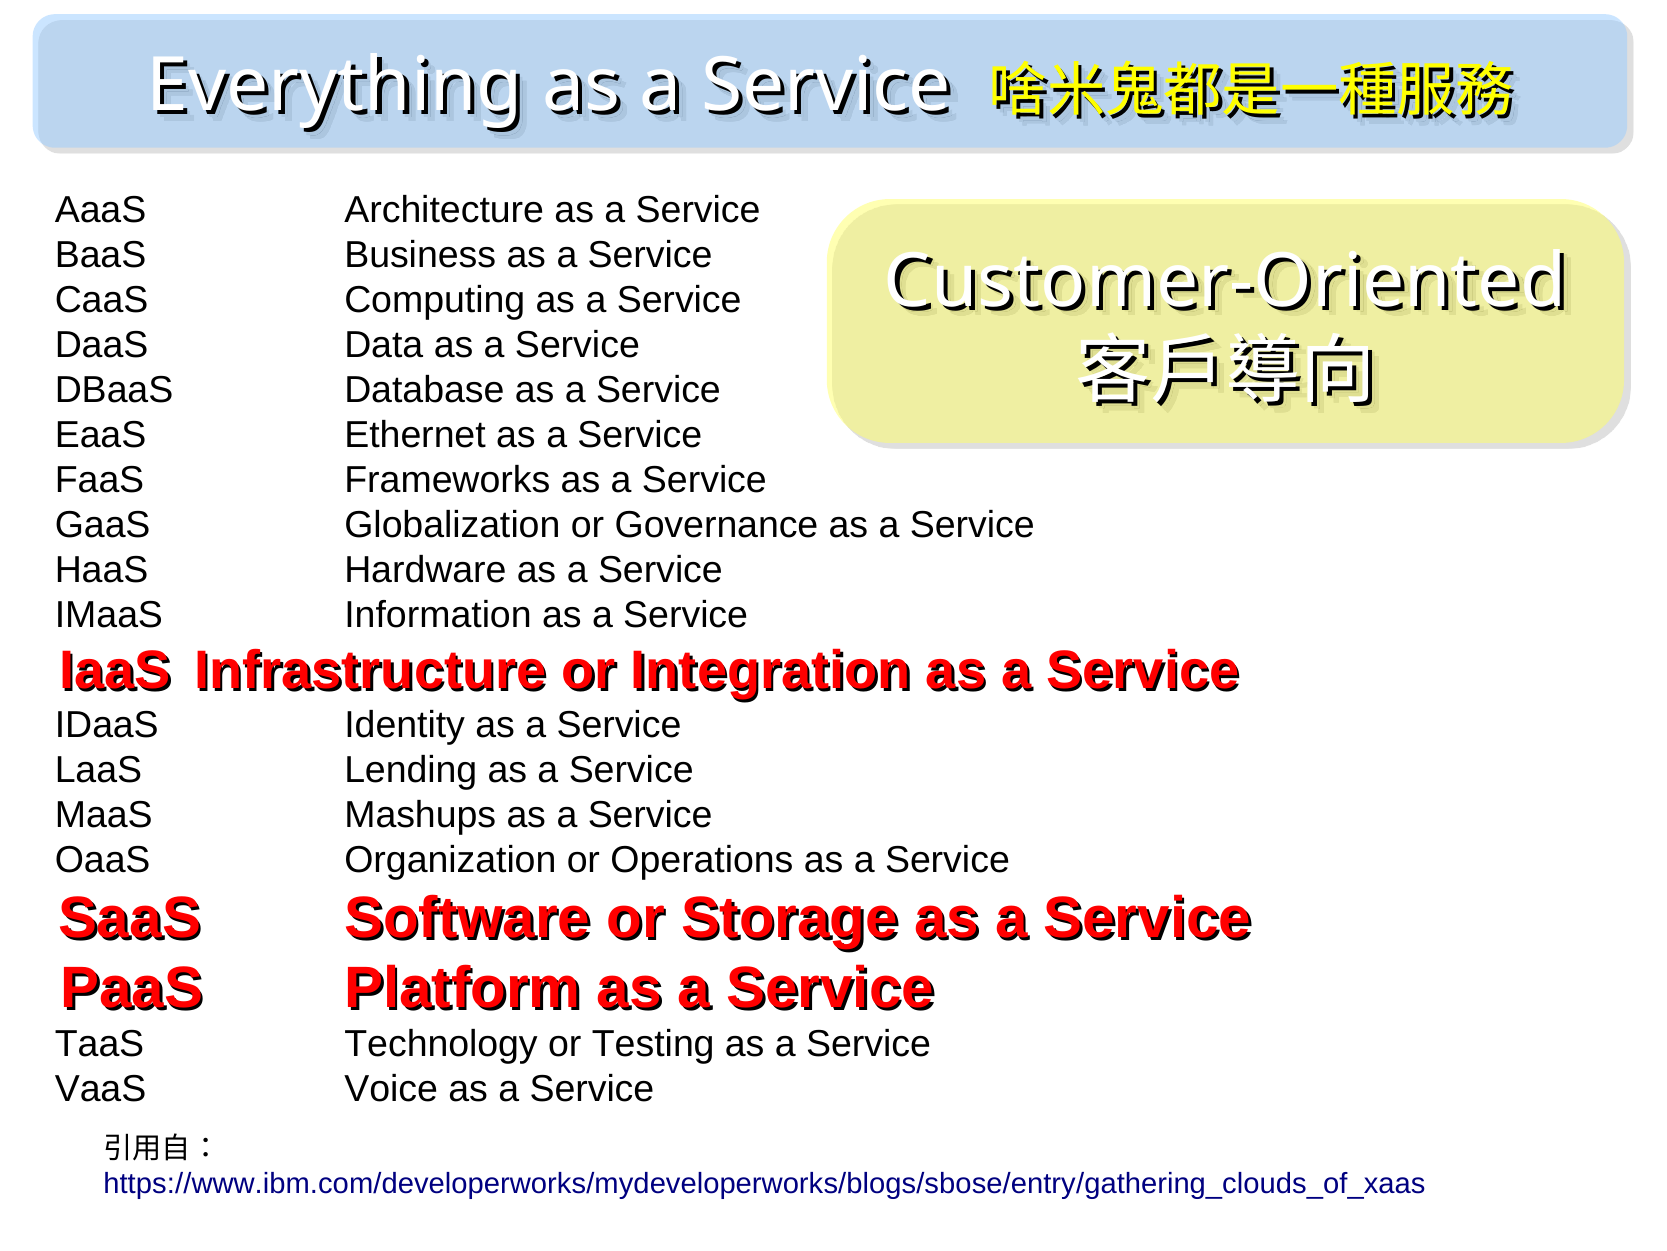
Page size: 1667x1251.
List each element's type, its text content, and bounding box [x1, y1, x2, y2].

text_box 引用自： https://www.ibm.com/developerworks/mydeveloperworks/blogs/sbose/entry/gathering_clouds_of_xaas [88, 1122, 1622, 1217]
text_box Customer-Oriented 客戶導向 [826, 199, 1625, 443]
text_box AaaS Architecture as a Service BaaS Business as a Service CaaS Computing as a Service DaaS Data as a Service DBaaS Database as a Service EaaS Ethernet as a Service FaaS Frameworks as a Service GaaS Globalization or Governance as a Service HaaS Hardware as a Service IMaaS Information as a Service IaaS Infrastructure or Integration as a Service IDaaS Identity as a Service LaaS Lending as a Service MaaS Mashups as a Service OaaS Organization or Operations as a Service SaaS Software or Storage as a Service PaaS Platform as a Service TaaS Technology or Testing as a Service VaaS Voice as a Service [29, 177, 1625, 1233]
text_box Everything as a Service 啥米鬼都是一種服務 [32, 14, 1628, 148]
